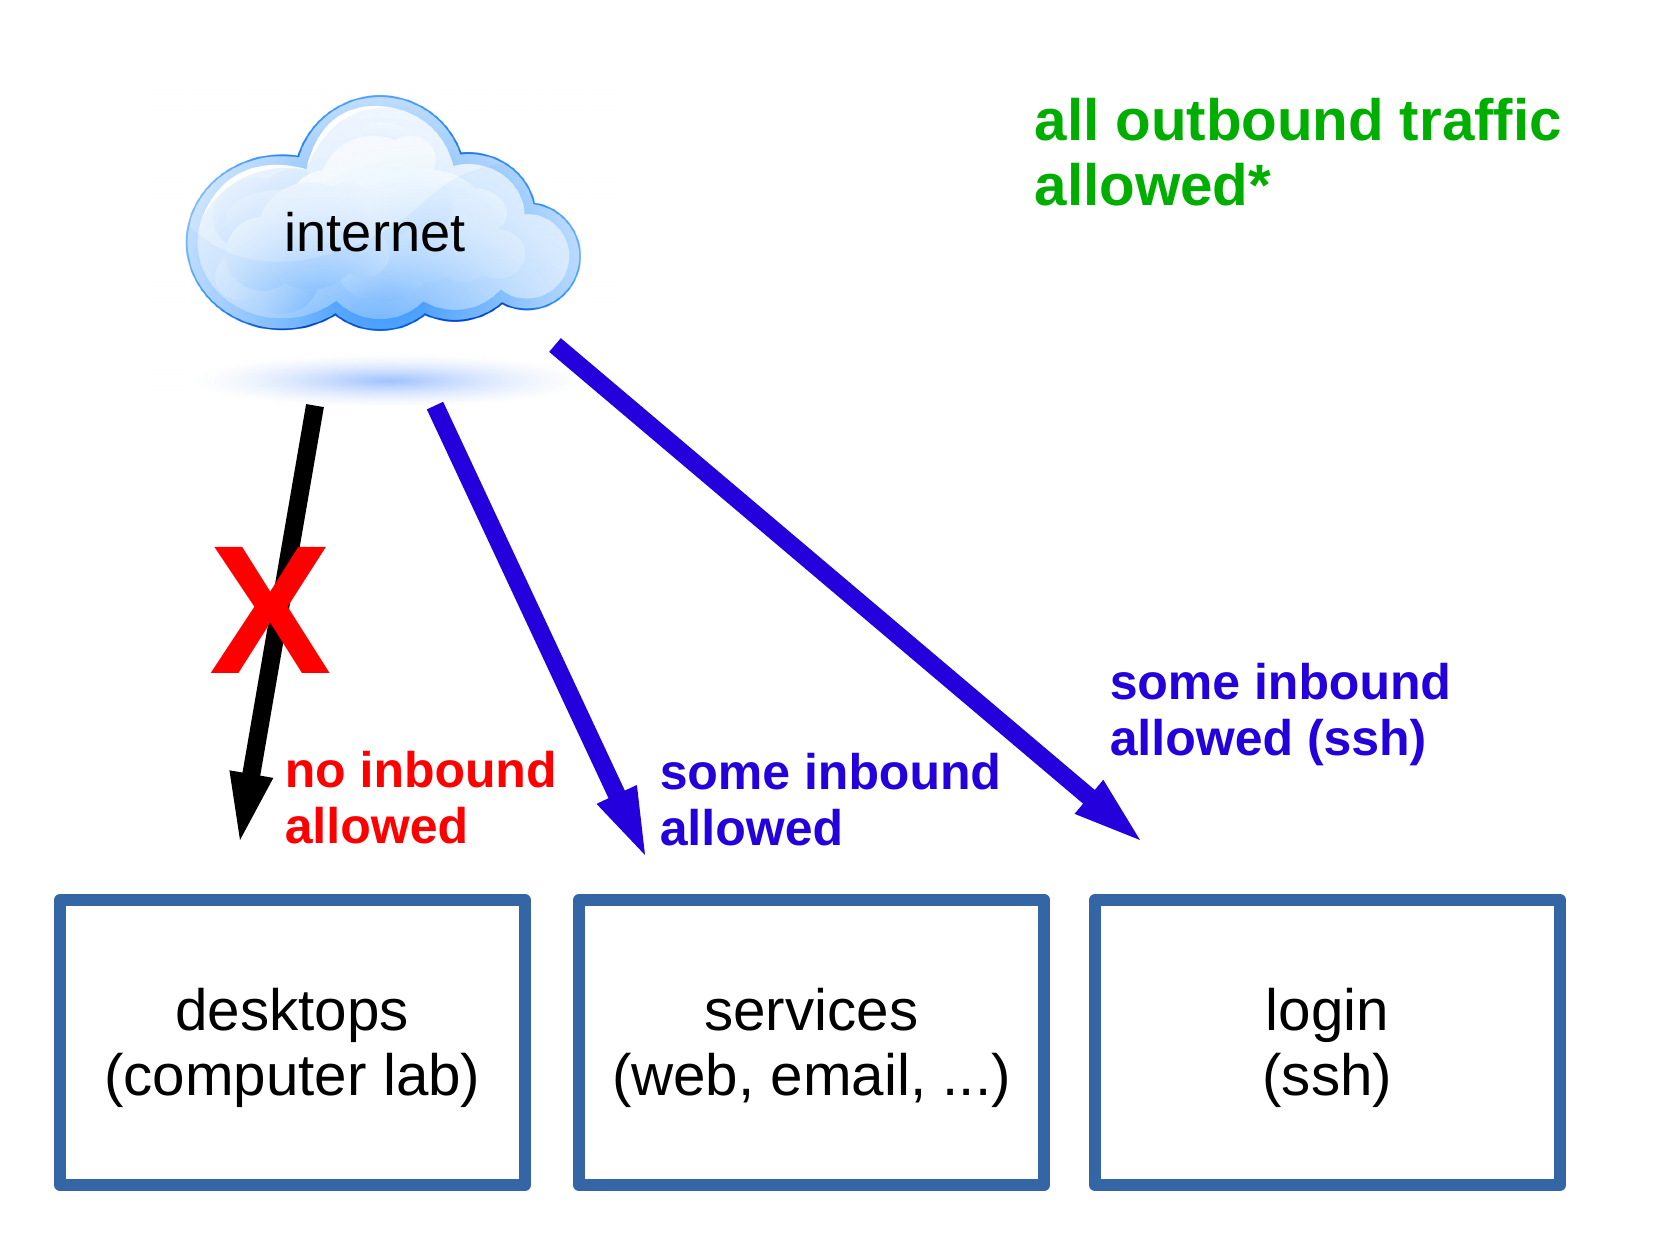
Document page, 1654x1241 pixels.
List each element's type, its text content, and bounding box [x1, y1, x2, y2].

picture [150, 74, 616, 406]
text_box desktops (computer lab) [60, 900, 526, 1186]
text_box all outbound traffic allowed* [1020, 80, 1654, 226]
text_box X [195, 500, 571, 721]
text_box login (ssh) [1095, 900, 1561, 1186]
text_box internet [270, 194, 796, 271]
text_box no inbound allowed [270, 735, 646, 973]
text_box services (web, email, ...) [579, 900, 1045, 1186]
text_box X [490, 500, 571, 673]
text_box some inbound allowed (ssh) [1095, 647, 1471, 886]
text_box some inbound allowed [645, 737, 1021, 976]
